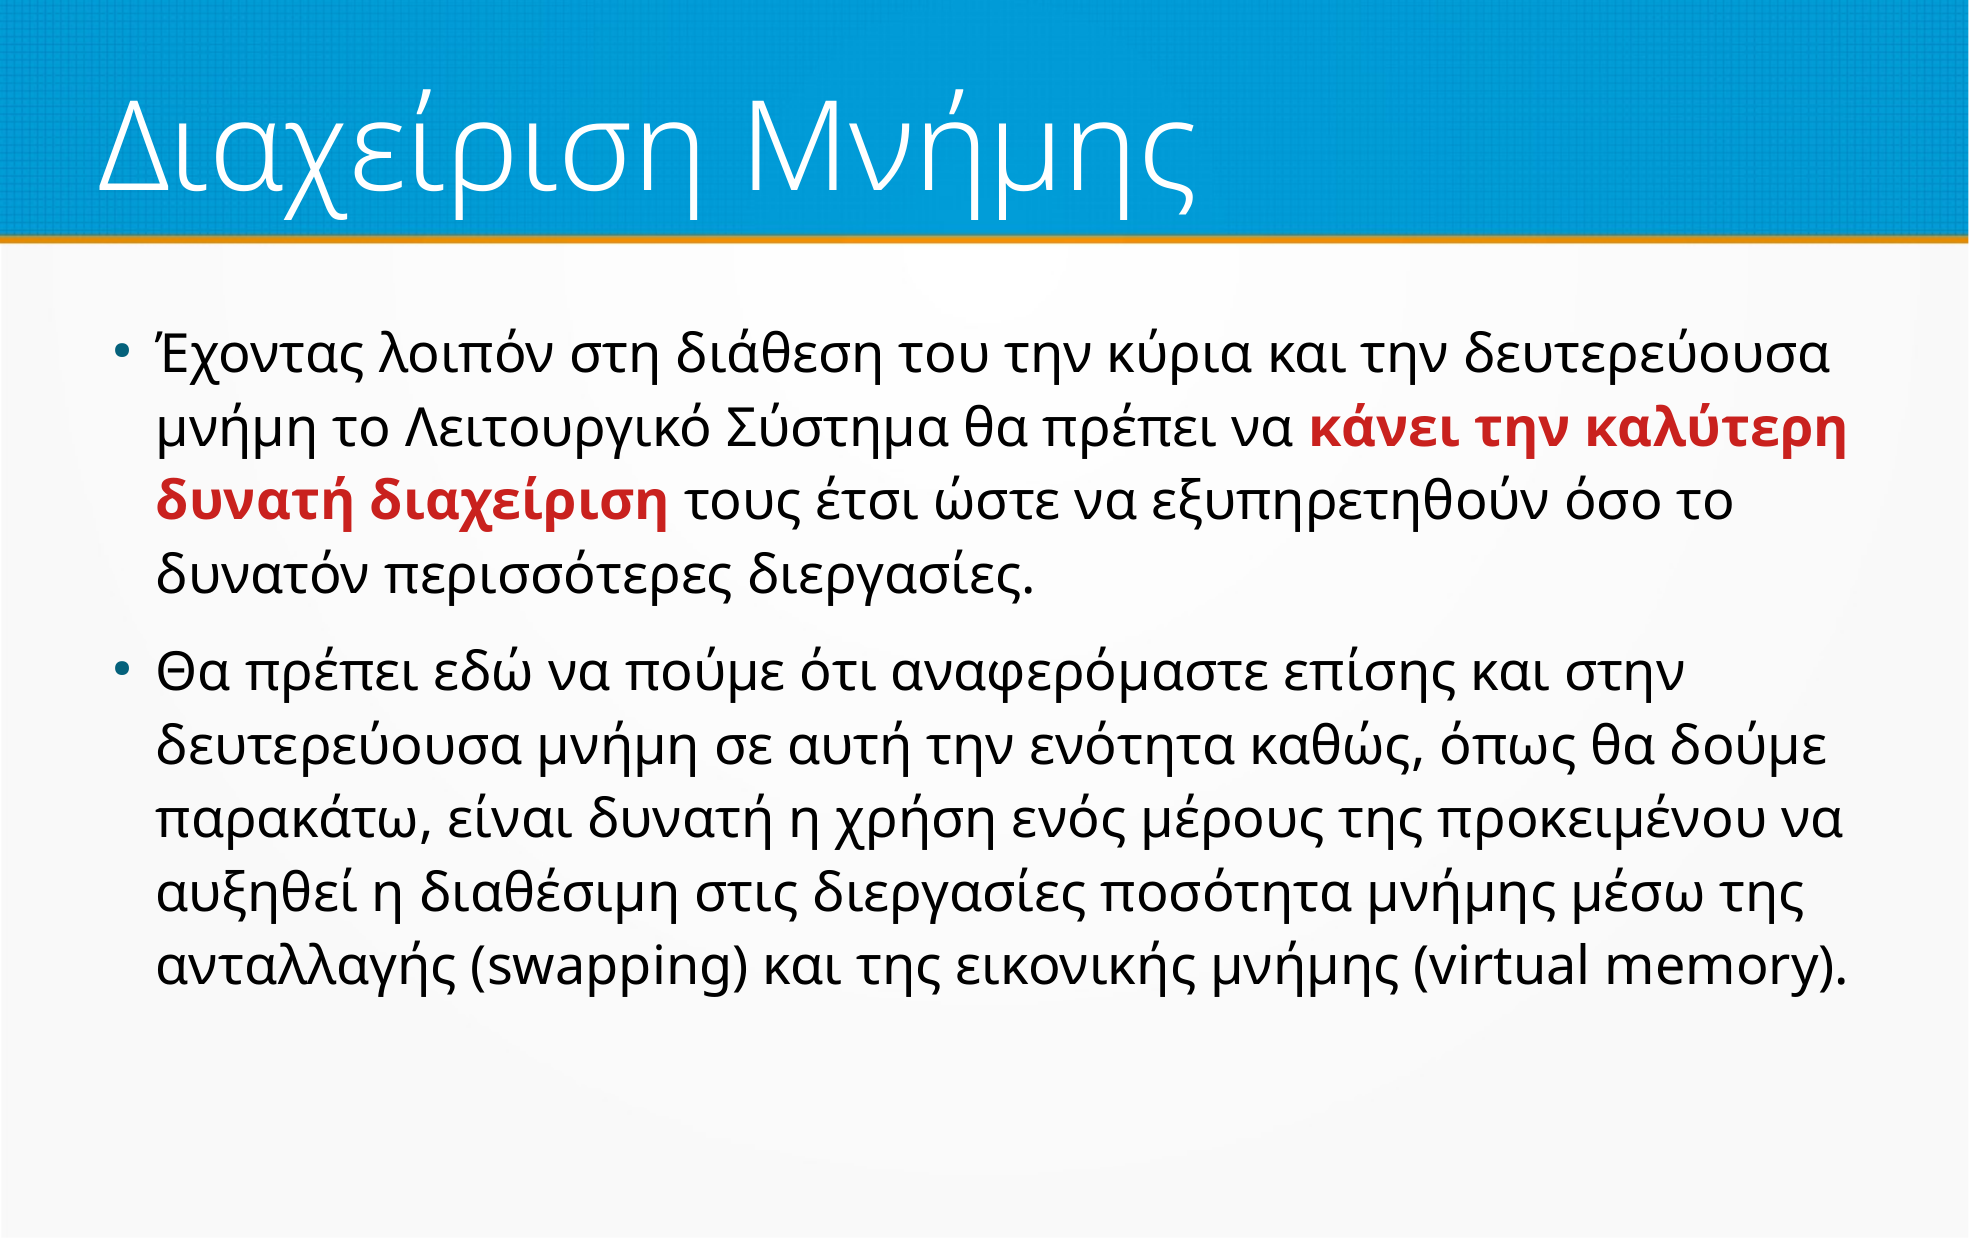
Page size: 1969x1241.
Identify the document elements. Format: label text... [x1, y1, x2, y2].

picture [0, 233, 1969, 1241]
title Διαχείριση Μνήμης [98, 19, 1870, 227]
list Έχοντας λοιπόν στη διάθεση του την κύρια και την δευτερεύουσα μνήμη το Λειτουργικό Σύστημα θα πρέπει να κάνει την καλύτερη δυνατή διαχείριση τους έτσι ώστε να εξυπηρετηθούν όσο το δυνατόν περισσότερες διεργασίες. Θα πρέπει εδώ να πούμε ότι αναφερόμαστε επίσης και στην δευτερεύουσα μνήμη σε αυτή την ενότητα καθώς, όπως θα δούμε παρακάτω, είναι δυνατή η χρήση ενός μέρους της προκειμένου να αυξηθεί η διαθέσιμη στις διεργασίες ποσότητα μνήμης μέσω της ανταλλαγής (swapping) και της εικονικής μνήμης (virtual memory). [98, 315, 1861, 1081]
